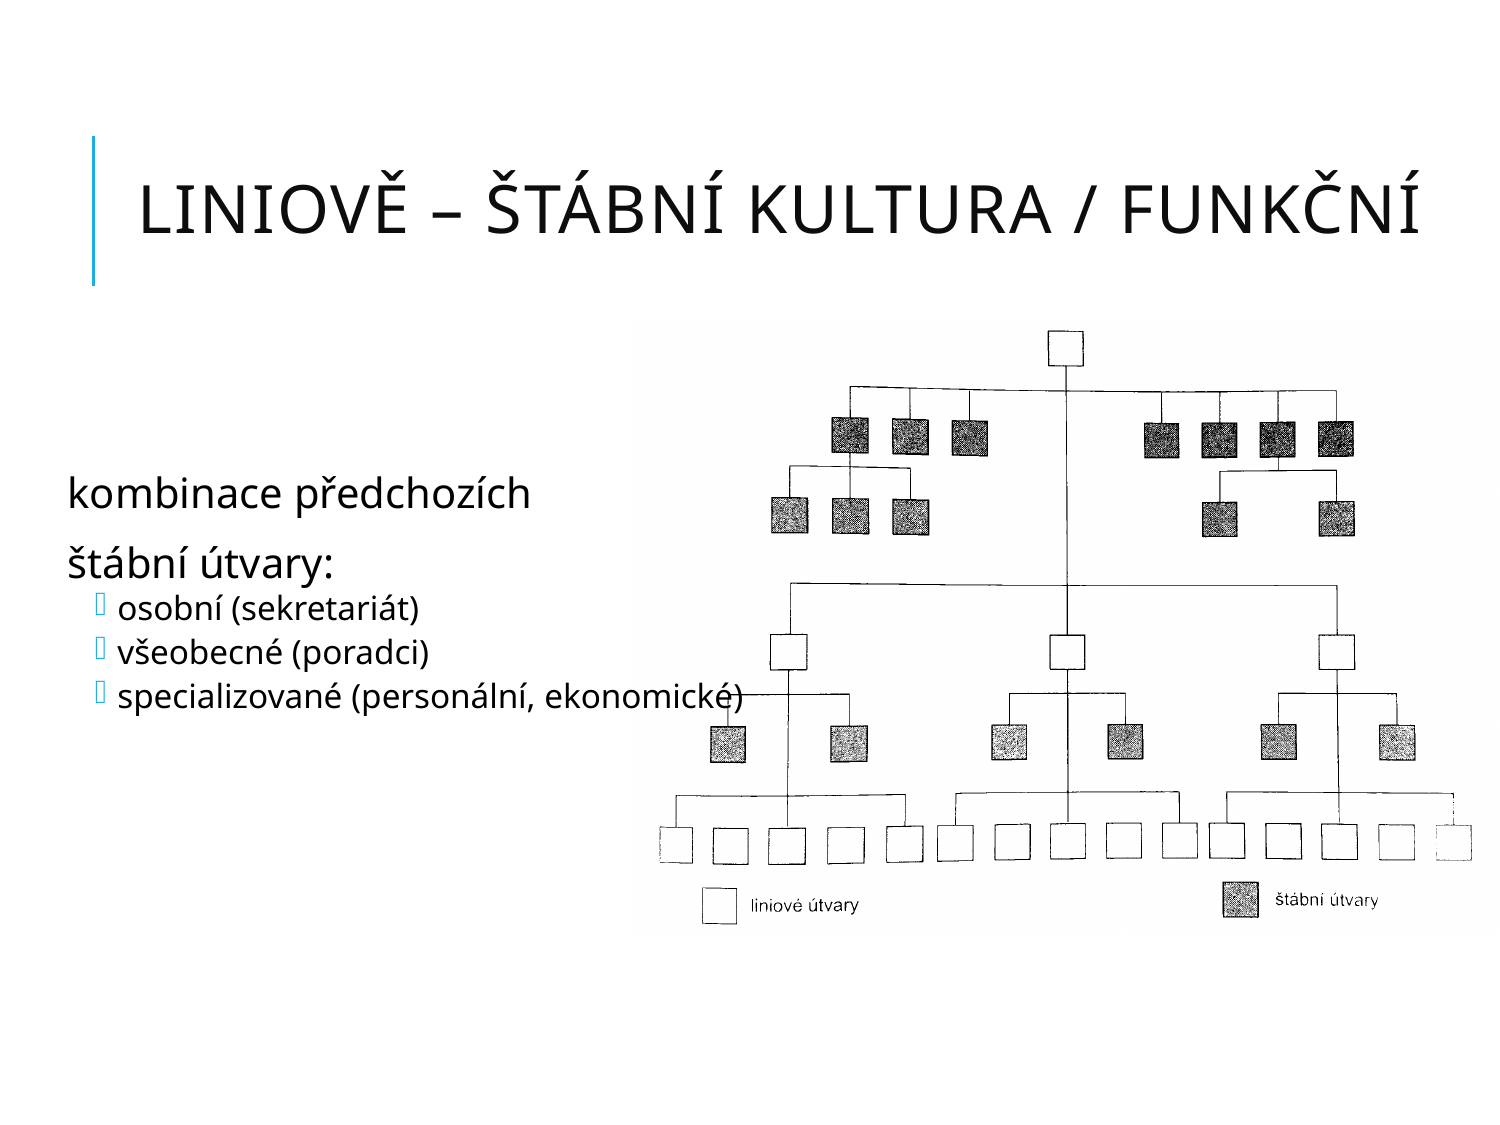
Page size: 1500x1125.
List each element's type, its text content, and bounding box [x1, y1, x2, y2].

picture [627, 318, 1500, 935]
list kombinace předchozích štábní útvary: osobní (sekretariát) všeobecné (poradci) specializované (personální, ekonomické) [45, 382, 1396, 1125]
title Liniově – štábní kultura / funkční [122, 120, 1500, 309]
